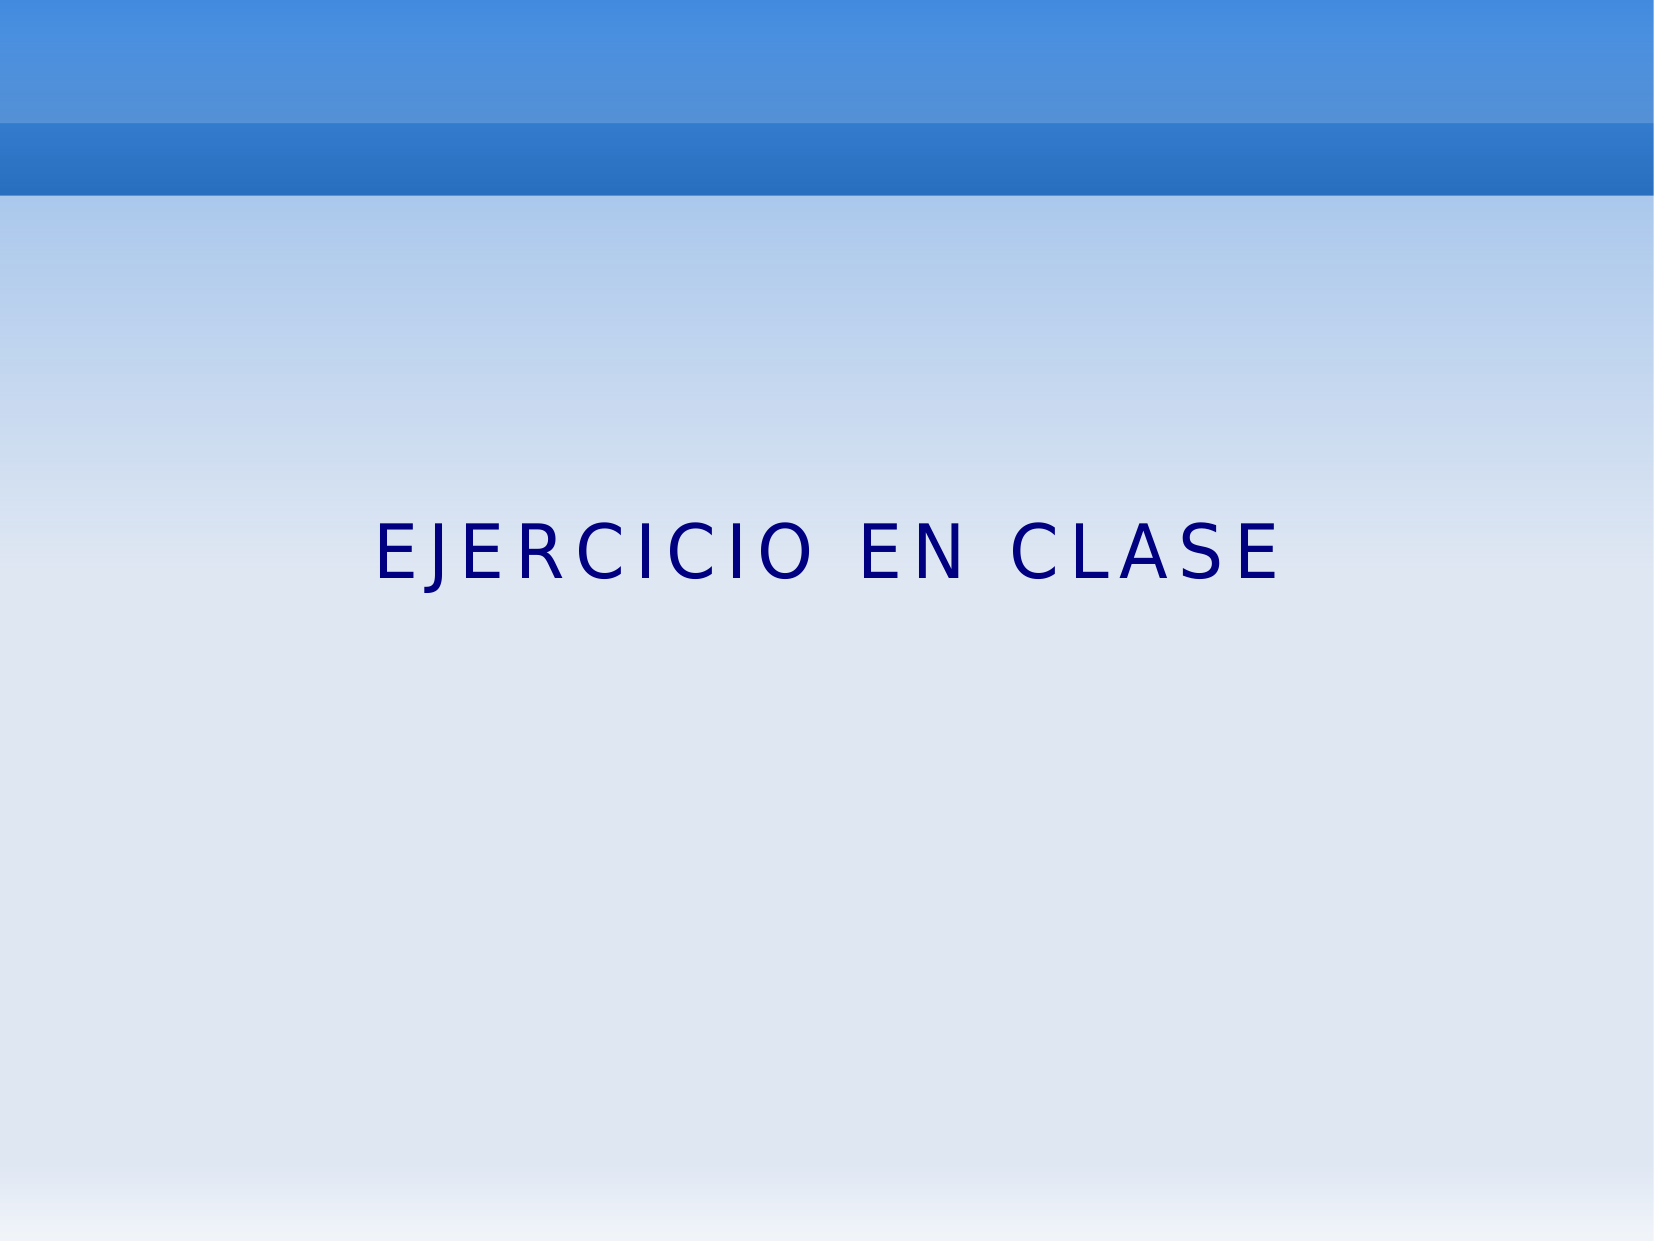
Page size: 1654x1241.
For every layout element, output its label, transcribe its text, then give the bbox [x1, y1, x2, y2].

title EJERCICIO EN CLASE [59, 478, 1595, 627]
picture [0, 0, 1654, 1241]
